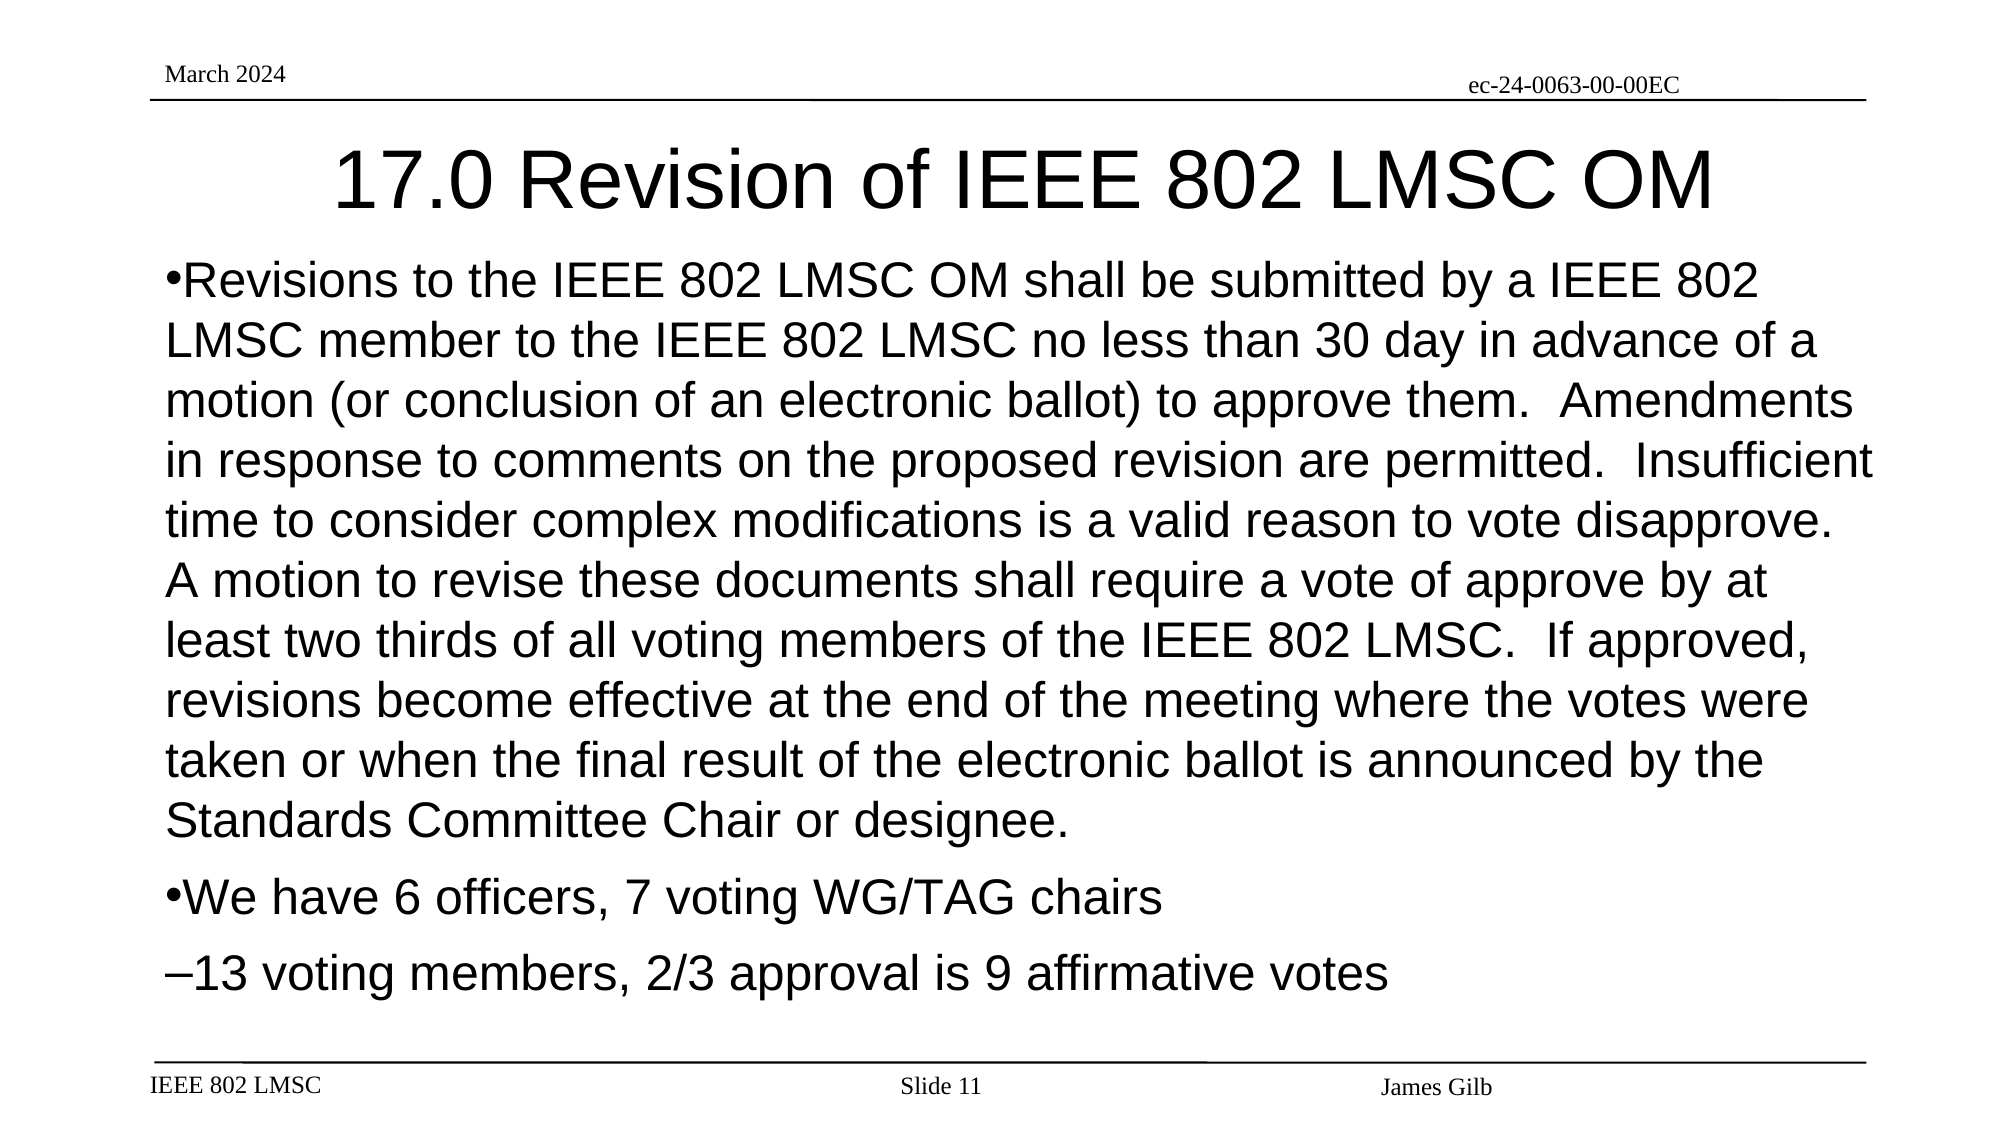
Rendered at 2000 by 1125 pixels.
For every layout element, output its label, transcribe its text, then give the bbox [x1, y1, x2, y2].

list Revisions to the IEEE 802 LMSC OM shall be submitted by a IEEE 802 LMSC member to the IEEE 802 LMSC no less than 30 day in advance of a motion (or conclusion of an electronic ballot) to approve them. Amendments in response to comments on the proposed revision are permitted. Insufficient time to consider complex modifications is a valid reason to vote disapprove. A motion to revise these documents shall require a vote of approve by at least two thirds of all voting members of the IEEE 802 LMSC. If approved, revisions become effective at the end of the meeting where the votes were taken or when the final result of the electronic ballot is announced by the Standards Committee Chair or designee. We have 6 officers, 7 voting WG/TAG chairs 13 voting members, 2/3 approval is 9 affirmative votes [149, 239, 1900, 1051]
title 17.0 Revision of IEEE 802 LMSC OM [149, 112, 1900, 238]
text_box Slide [799, 1069, 1083, 1108]
